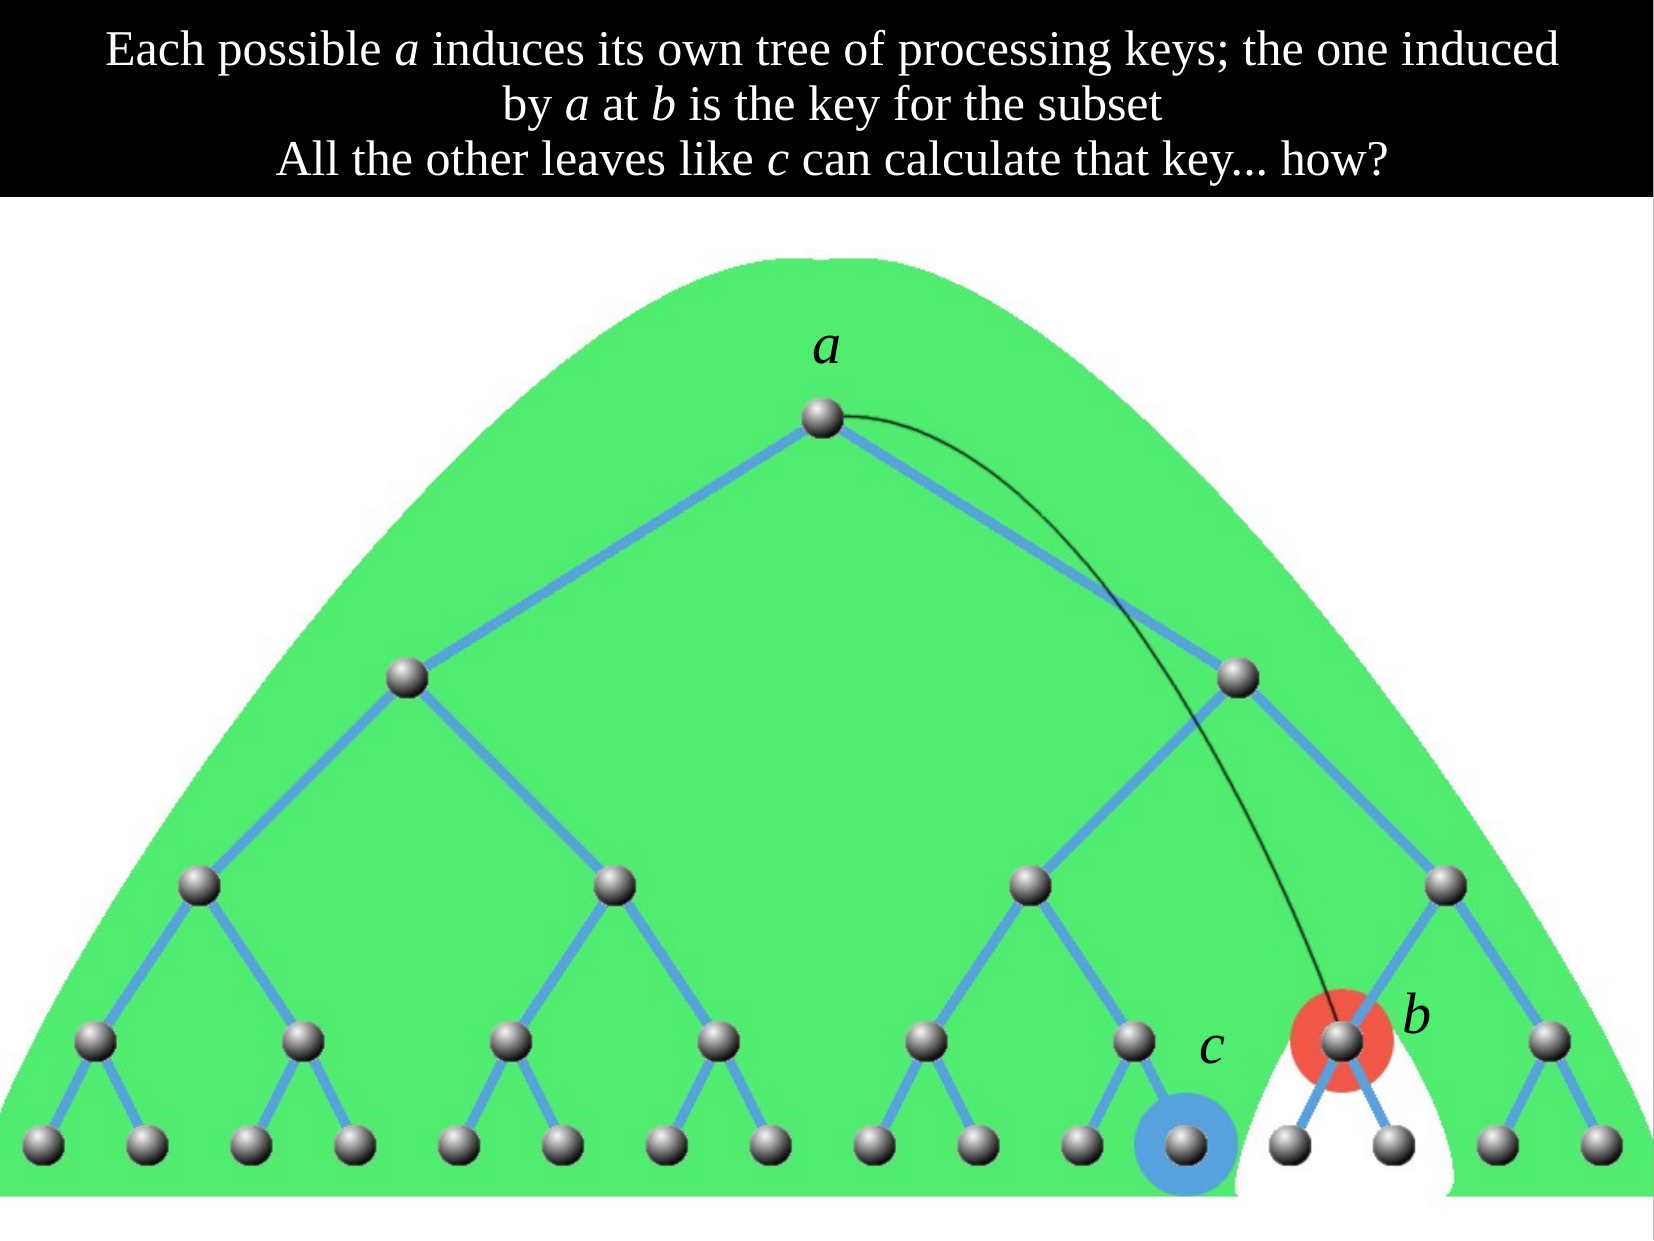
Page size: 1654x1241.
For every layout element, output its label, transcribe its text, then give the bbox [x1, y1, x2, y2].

title Each possible a induces its own tree of processing keys; the one induced by a at b is the key for the subset All the other leaves like c can calculate that key... how? [88, 0, 1577, 197]
text_box c [1184, 1003, 1241, 1084]
text_box b [1387, 974, 1447, 1054]
picture [0, 197, 1654, 1241]
text_box a [797, 304, 857, 384]
